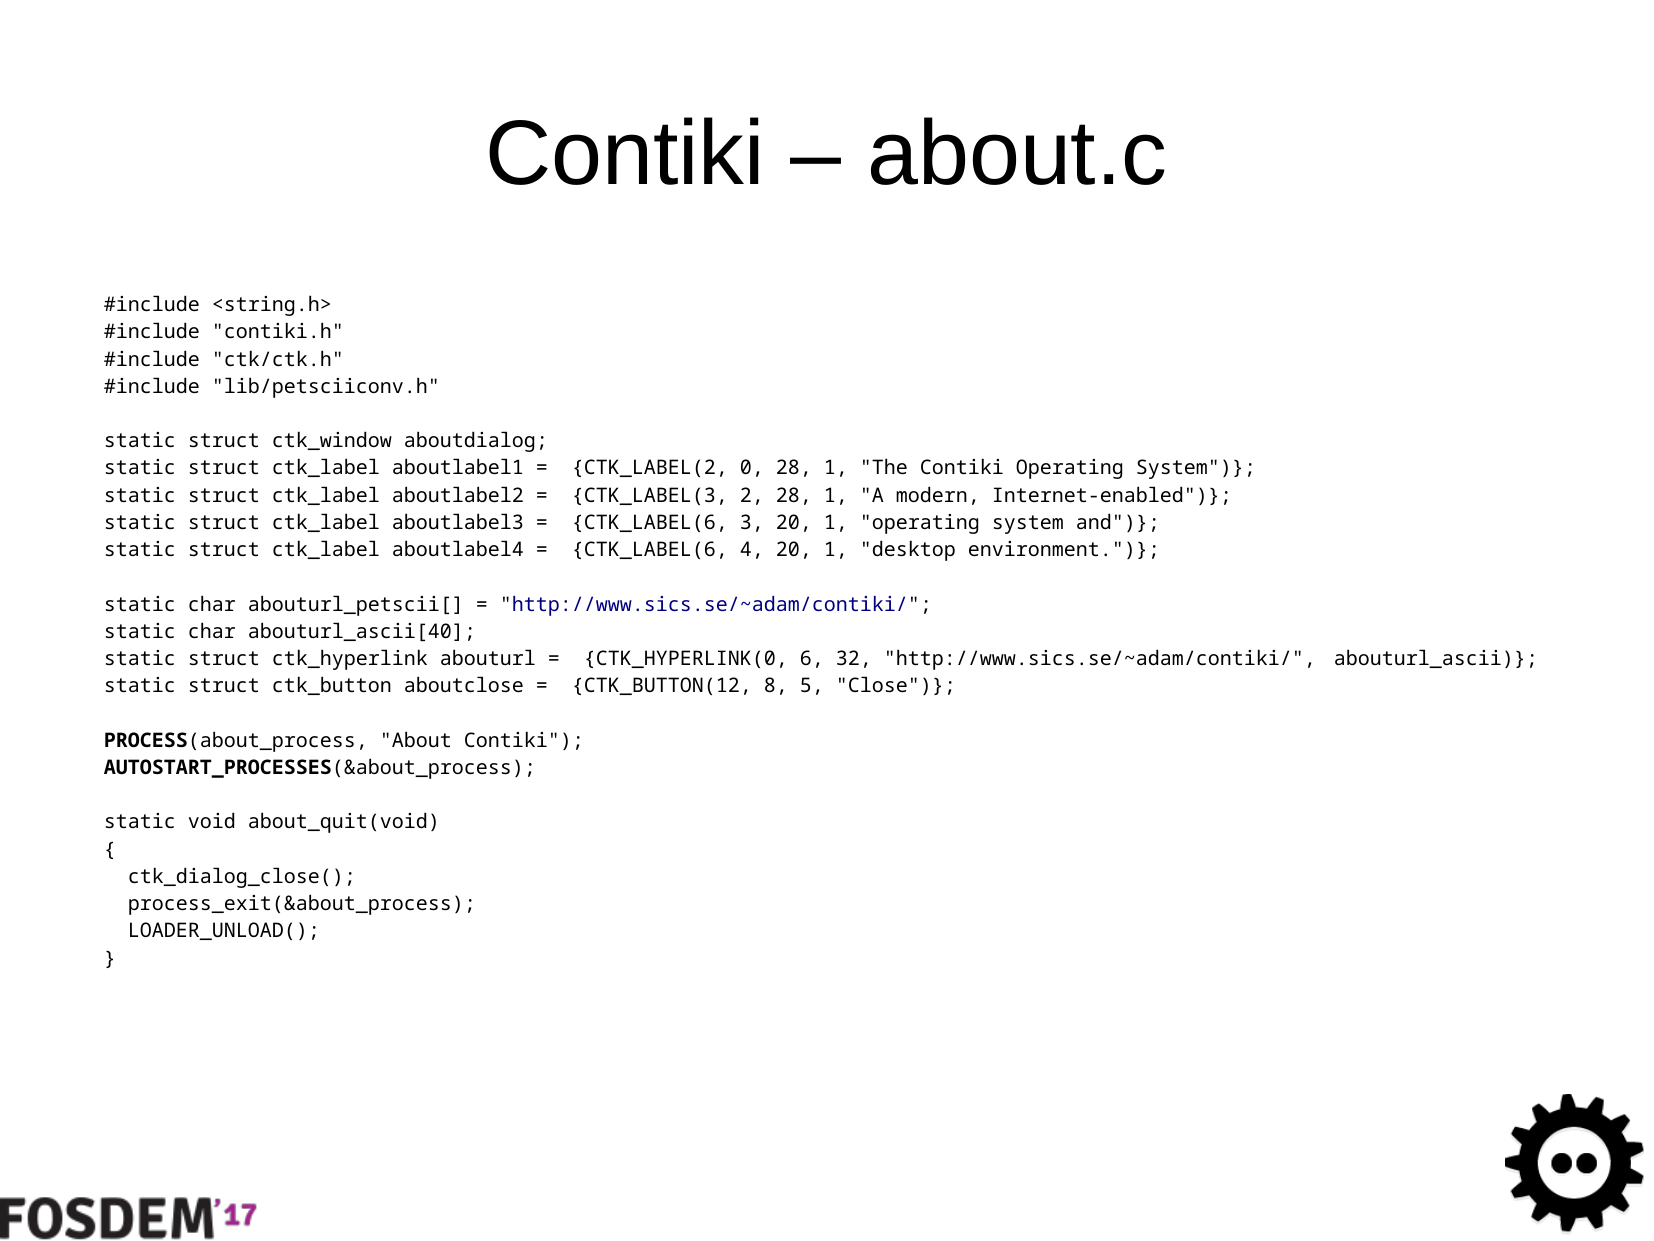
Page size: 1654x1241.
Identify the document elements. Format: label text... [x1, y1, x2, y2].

picture [1505, 1094, 1648, 1235]
title Contiki – about.c [82, 49, 1571, 257]
picture [0, 1196, 258, 1241]
list #include <string.h> #include "contiki.h" #include "ctk/ctk.h" #include "lib/petsciiconv.h" static struct ctk_window aboutdialog; static struct ctk_label aboutlabel1 = {CTK_LABEL(2, 0, 28, 1, "The Contiki Operating System")}; static struct ctk_label aboutlabel2 = {CTK_LABEL(3, 2, 28, 1, "A modern, Internet-enabled")}; static struct ctk_label aboutlabel3 = {CTK_LABEL(6, 3, 20, 1, "operating system and")}; static struct ctk_label aboutlabel4 = {CTK_LABEL(6, 4, 20, 1, "desktop environment.")}; static char abouturl_petscii[] = "http://www.sics.se/~adam/contiki/"; static char abouturl_ascii[40]; static struct ctk_hyperlink abouturl = {CTK_HYPERLINK(0, 6, 32, "http://www.sics.se/~adam/contiki/", abouturl_ascii)}; static struct ctk_button aboutclose = {CTK_BUTTON(12, 8, 5, "Close")}; PROCESS(about_process, "About Contiki"); AUTOSTART_PROCESSES(&about_process); static void about_quit(void) { ctk_dialog_close(); process_exit(&about_process); LOADER_UNLOAD(); } [82, 290, 1571, 1010]
